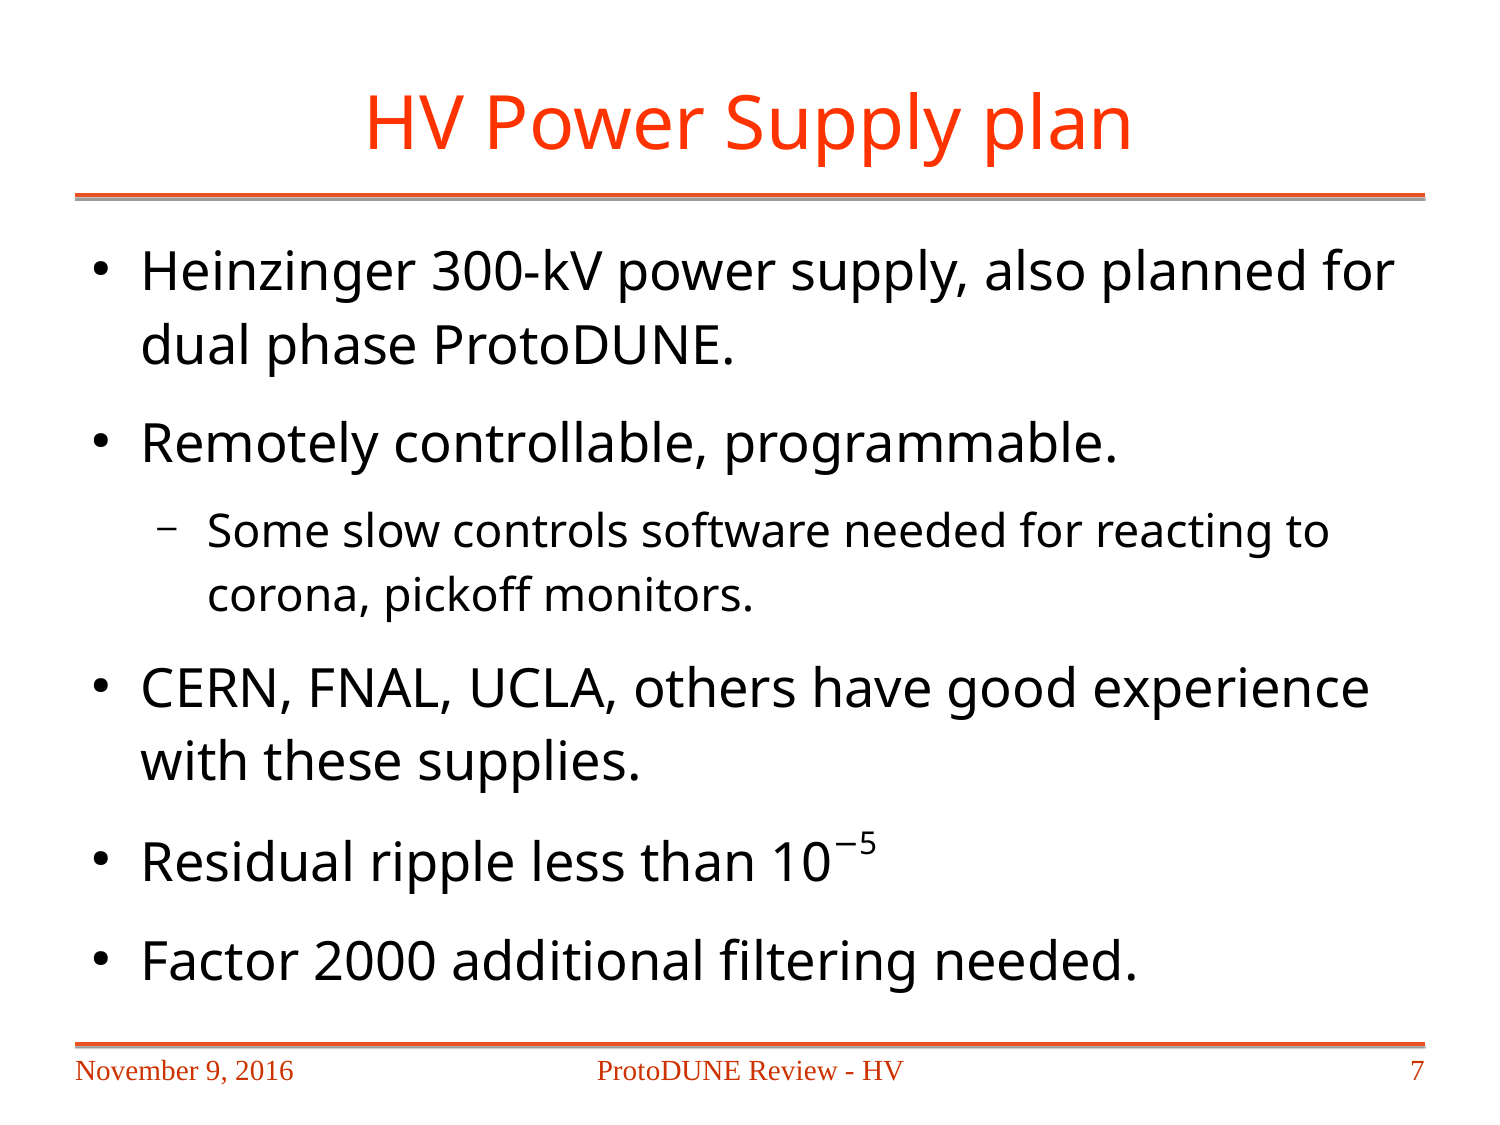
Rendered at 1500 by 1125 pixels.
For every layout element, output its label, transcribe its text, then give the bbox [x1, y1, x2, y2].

list Heinzinger 300-kV power supply, also planned for dual phase ProtoDUNE. Remotely controllable, programmable. Some slow controls software needed for reacting to corona, pickoff monitors. CERN, FNAL, UCLA, others have good experience with these supplies. Residual ripple less than 10−5 Factor 2000 additional filtering needed. [75, 232, 1425, 1002]
title HV Power Supply plan [75, 44, 1425, 196]
